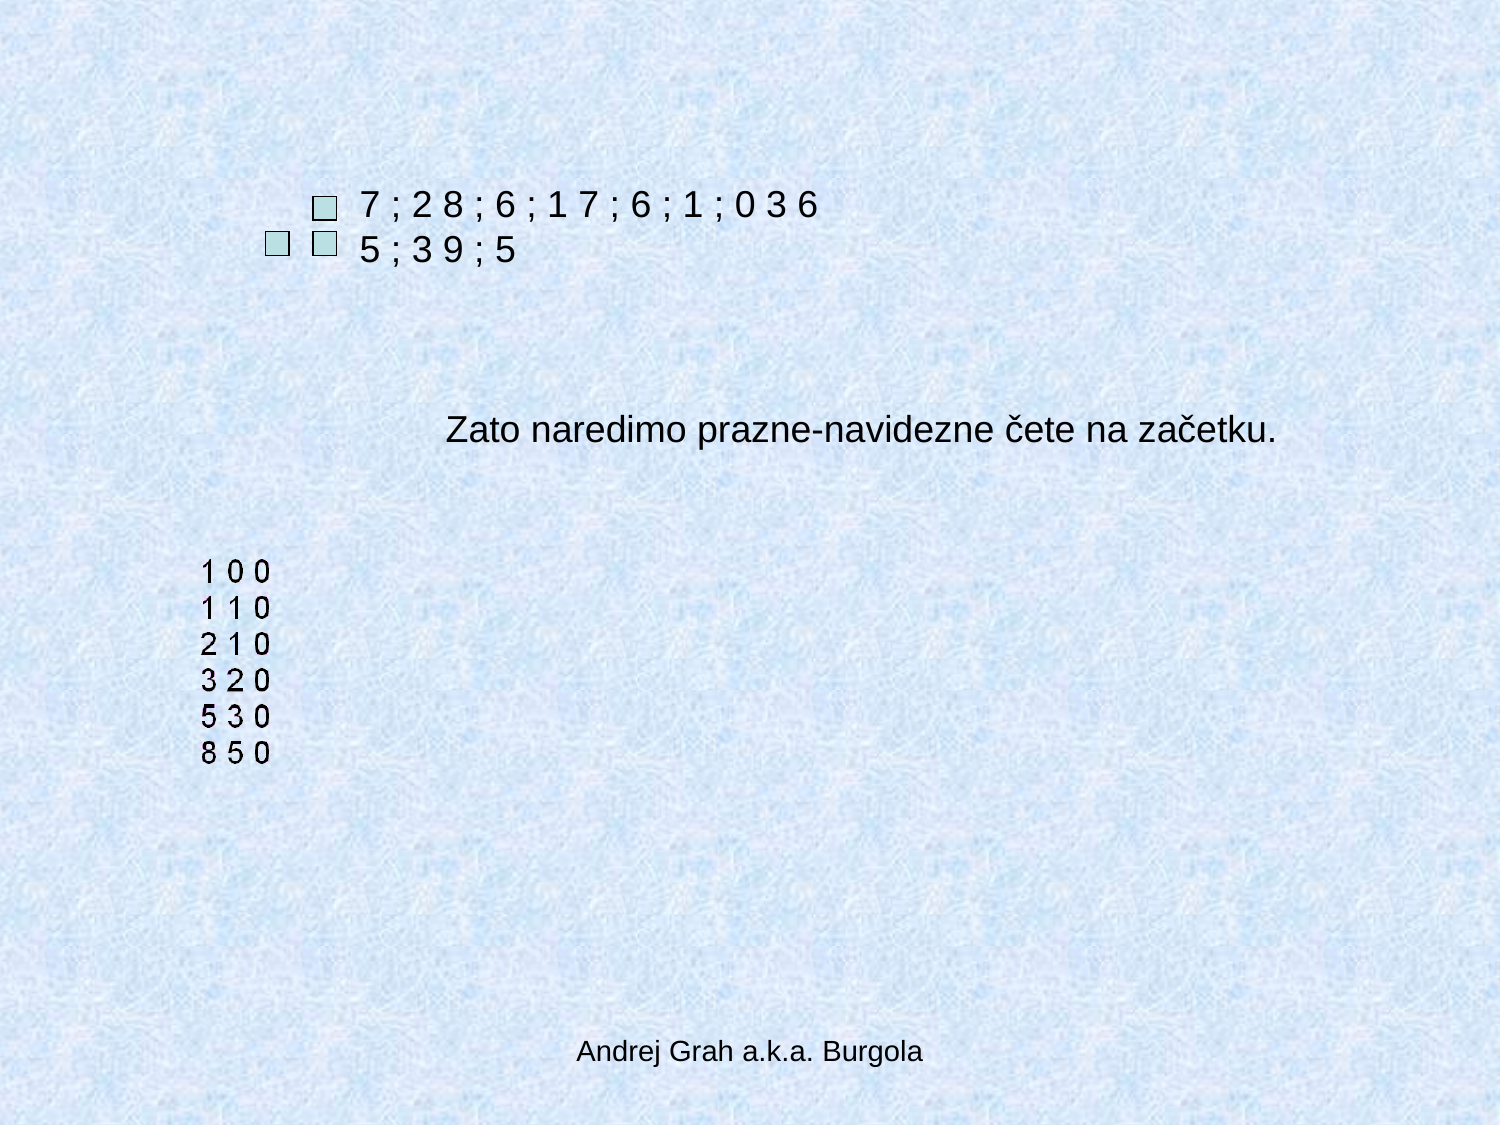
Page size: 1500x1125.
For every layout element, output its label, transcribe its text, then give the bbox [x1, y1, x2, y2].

text_box [312, 196, 337, 220]
text_box 7 ; 2 8 ; 6 ; 1 7 ; 6 ; 1 ; 0 3 6 5 ; 3 9 ; 5 [194, 172, 1282, 347]
picture [0, 0, 1500, 1125]
text_box [265, 231, 290, 256]
text_box [312, 231, 337, 256]
text_box Andrej Grah a.k.a. Burgola [512, 1024, 988, 1103]
text_box Zato naredimo prazne-navidezne čete na začetku. [430, 397, 1294, 458]
